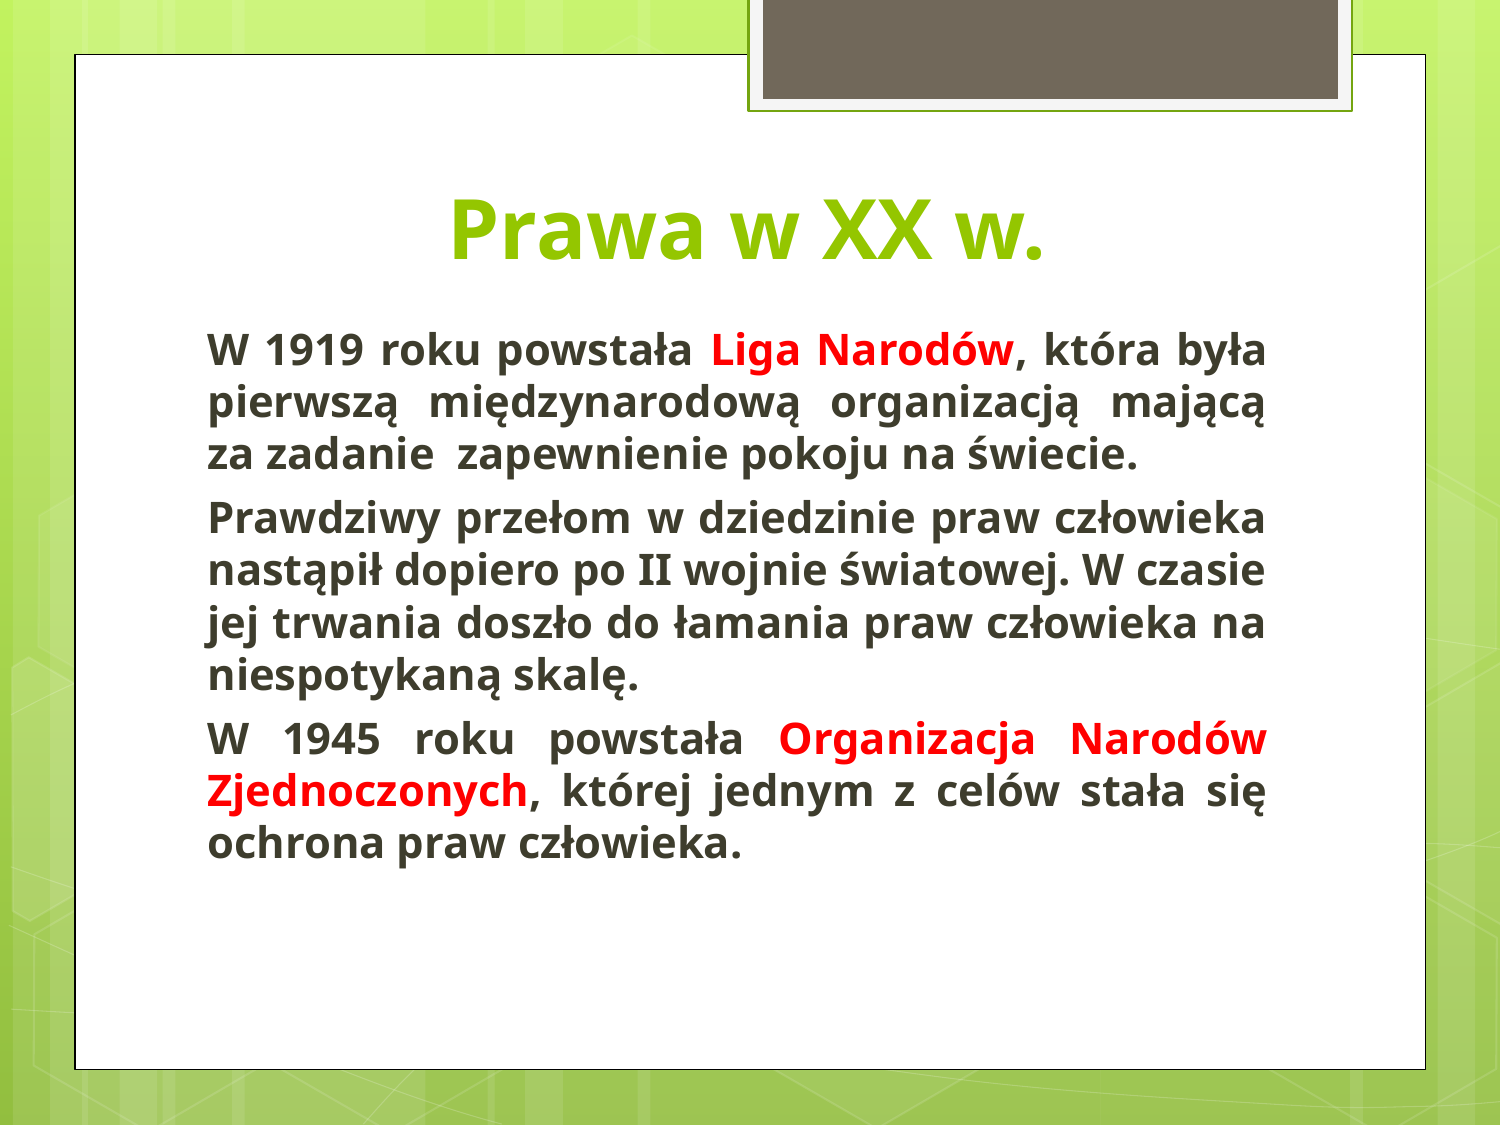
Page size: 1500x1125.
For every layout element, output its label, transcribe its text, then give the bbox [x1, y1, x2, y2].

list W 1919 roku powstała Liga Narodów, która była pierwszą międzynarodową organizacją mającą za zadanie zapewnienie pokoju na świecie. Prawdziwy przełom w dziedzinie praw człowieka nastąpił dopiero po II wojnie światowej. W czasie jej trwania doszło do łamania praw człowieka na niespotykaną skalę. W 1945 roku powstała Organizacja Narodów Zjednoczonych, której jednym z celów stała się ochrona praw człowieka. [171, 314, 1283, 957]
title Prawa w XX w. [171, 168, 1324, 268]
